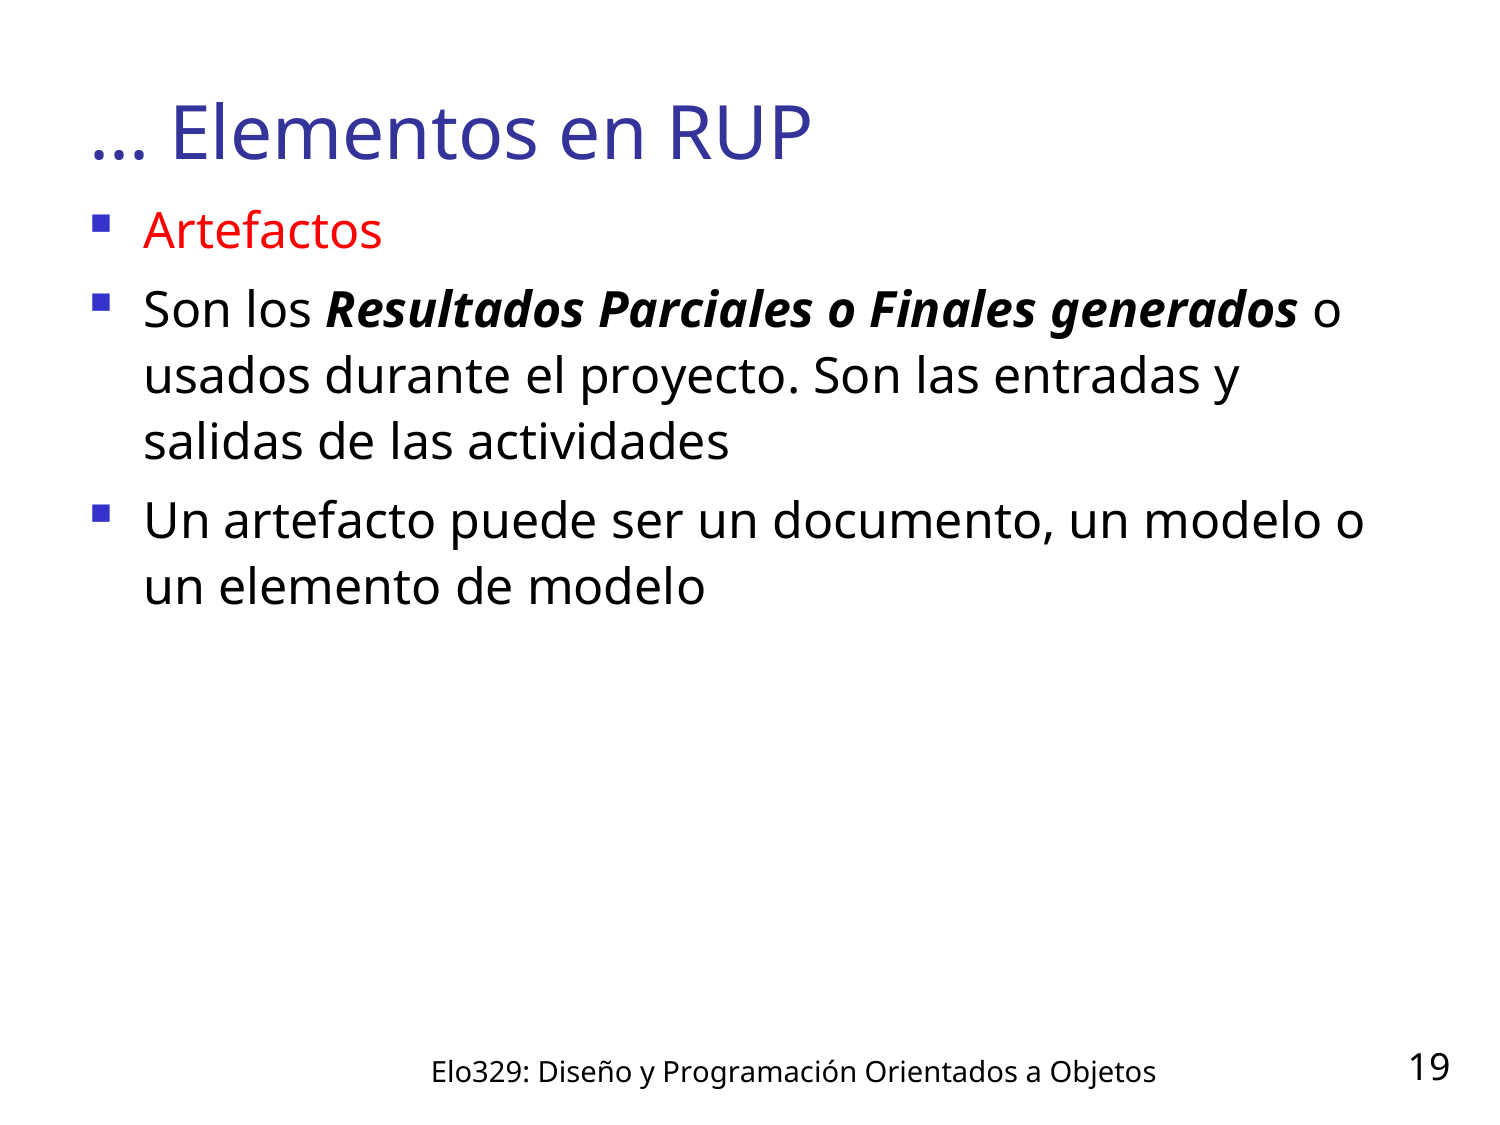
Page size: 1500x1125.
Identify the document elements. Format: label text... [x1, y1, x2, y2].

title ... Elementos en RUP [75, 10, 1426, 188]
list Artefactos Son los Resultados Parciales o Finales generados o usados durante el proyecto. Son las entradas y salidas de las actividades Un artefacto puede ser un documento, un modelo o un elemento de modelo [75, 187, 1398, 658]
